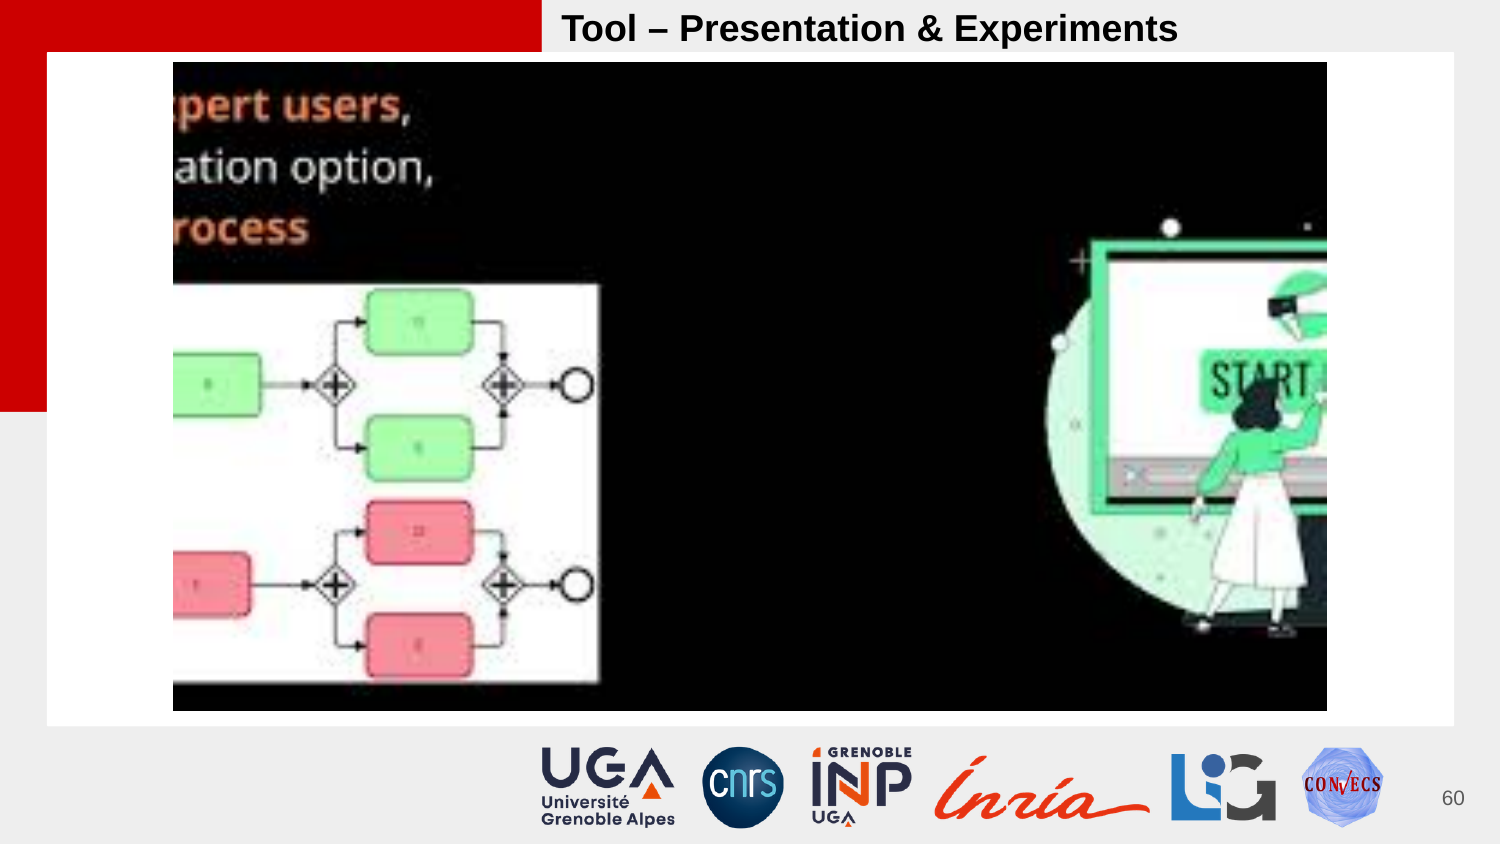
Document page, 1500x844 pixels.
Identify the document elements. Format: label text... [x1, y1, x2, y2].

picture [0, 0, 1500, 844]
slide_number <numéro> [1389, 764, 1480, 830]
text_box Tool – Presentation & Experiments [546, 0, 1441, 55]
